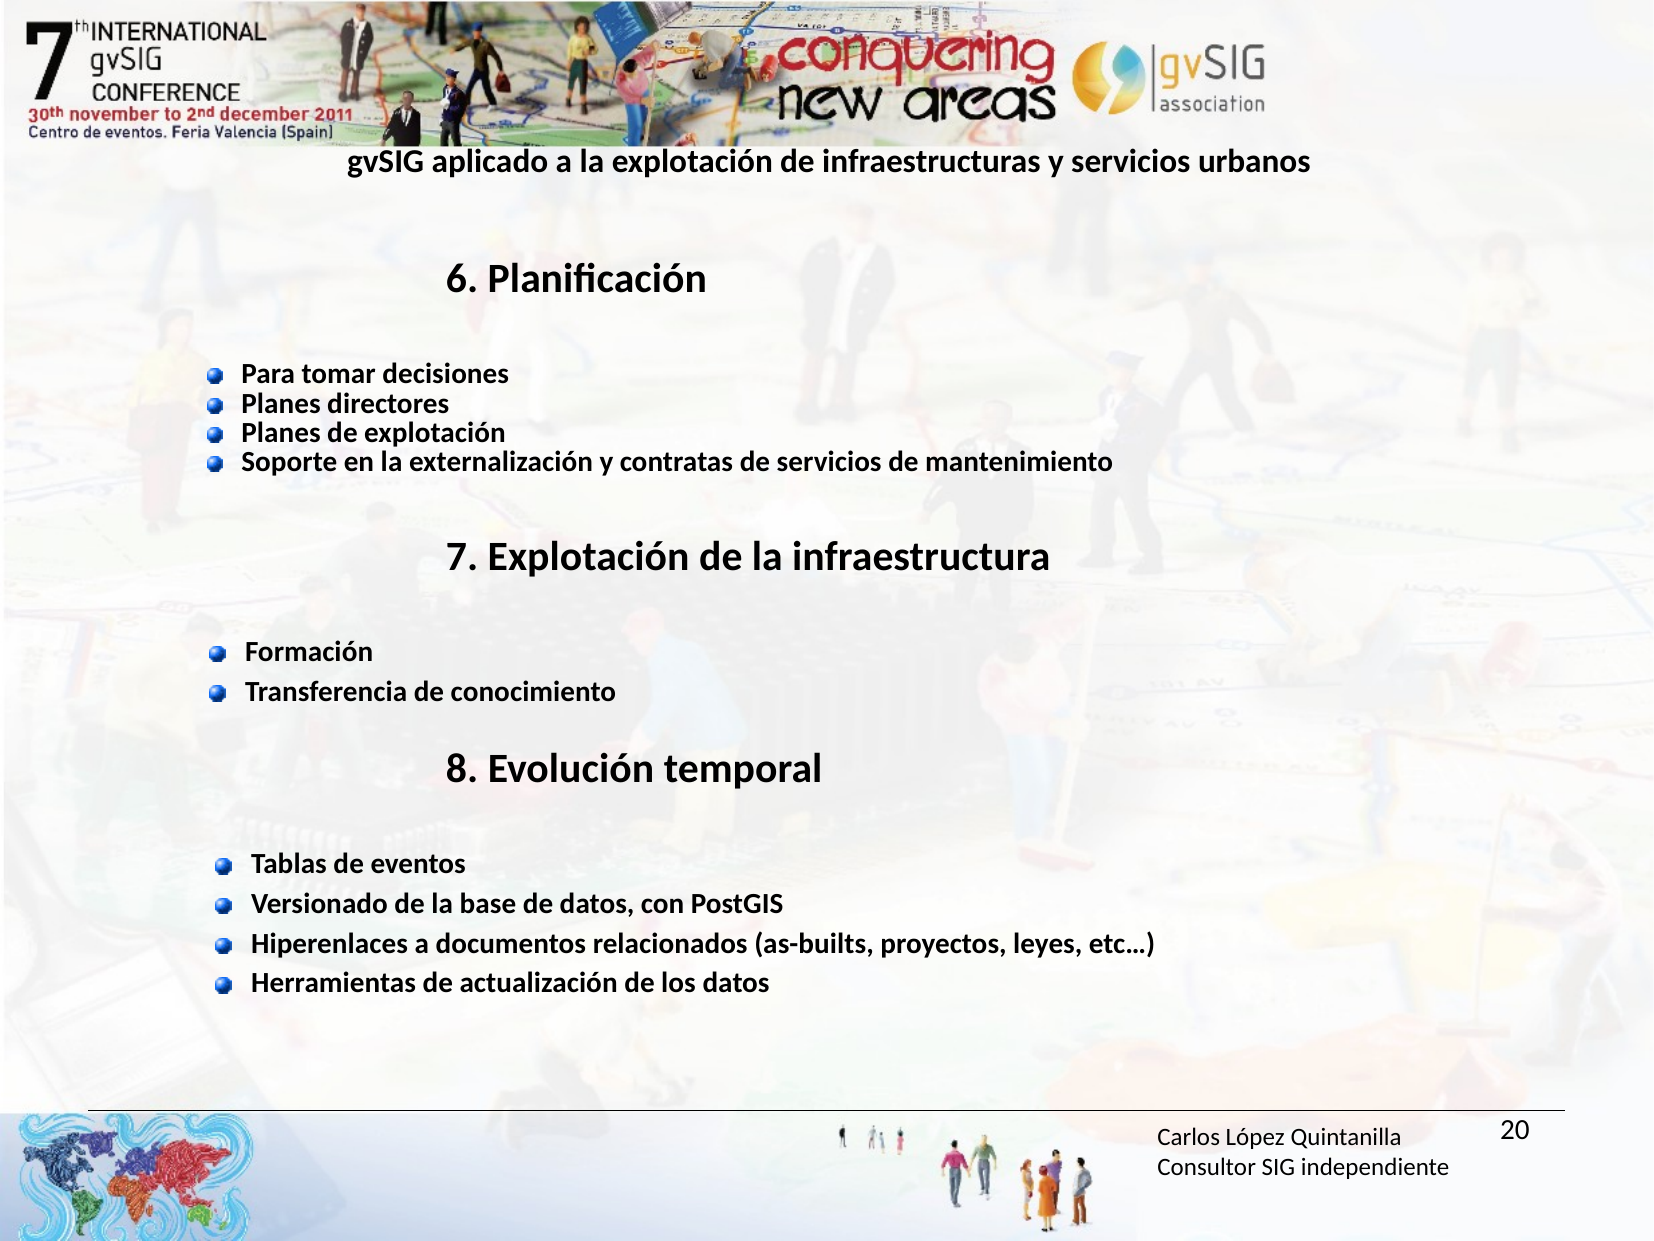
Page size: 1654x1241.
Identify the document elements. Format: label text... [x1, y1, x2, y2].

text_box <number> [1485, 1110, 1638, 1161]
picture [0, 0, 1654, 1241]
title Carlos López Quintanilla Consultor SIG independiente [1142, 1112, 1527, 1203]
text_box Para tomar decisiones Planes directores Planes de explotación Soporte en la externalización y contratas de servicios de mantenimiento [118, 354, 1536, 526]
text_box 6. Planificación [431, 253, 1111, 320]
text_box 8. Evolución temporal [431, 744, 1111, 810]
text_box Tablas de eventos Versionado de la base de datos, con PostGIS Hiperenlaces a documentos relacionados (as-builts, proyectos, leyes, etc…) Herramientas de actualización de los datos [200, 844, 1433, 1088]
text_box 7. Explotación de la infraestructura [431, 531, 1111, 598]
text_box Formación Transferencia de conocimiento [194, 631, 1501, 751]
title gvSIG aplicado a la explotación de infraestructuras y servicios urbanos [76, 131, 1583, 187]
